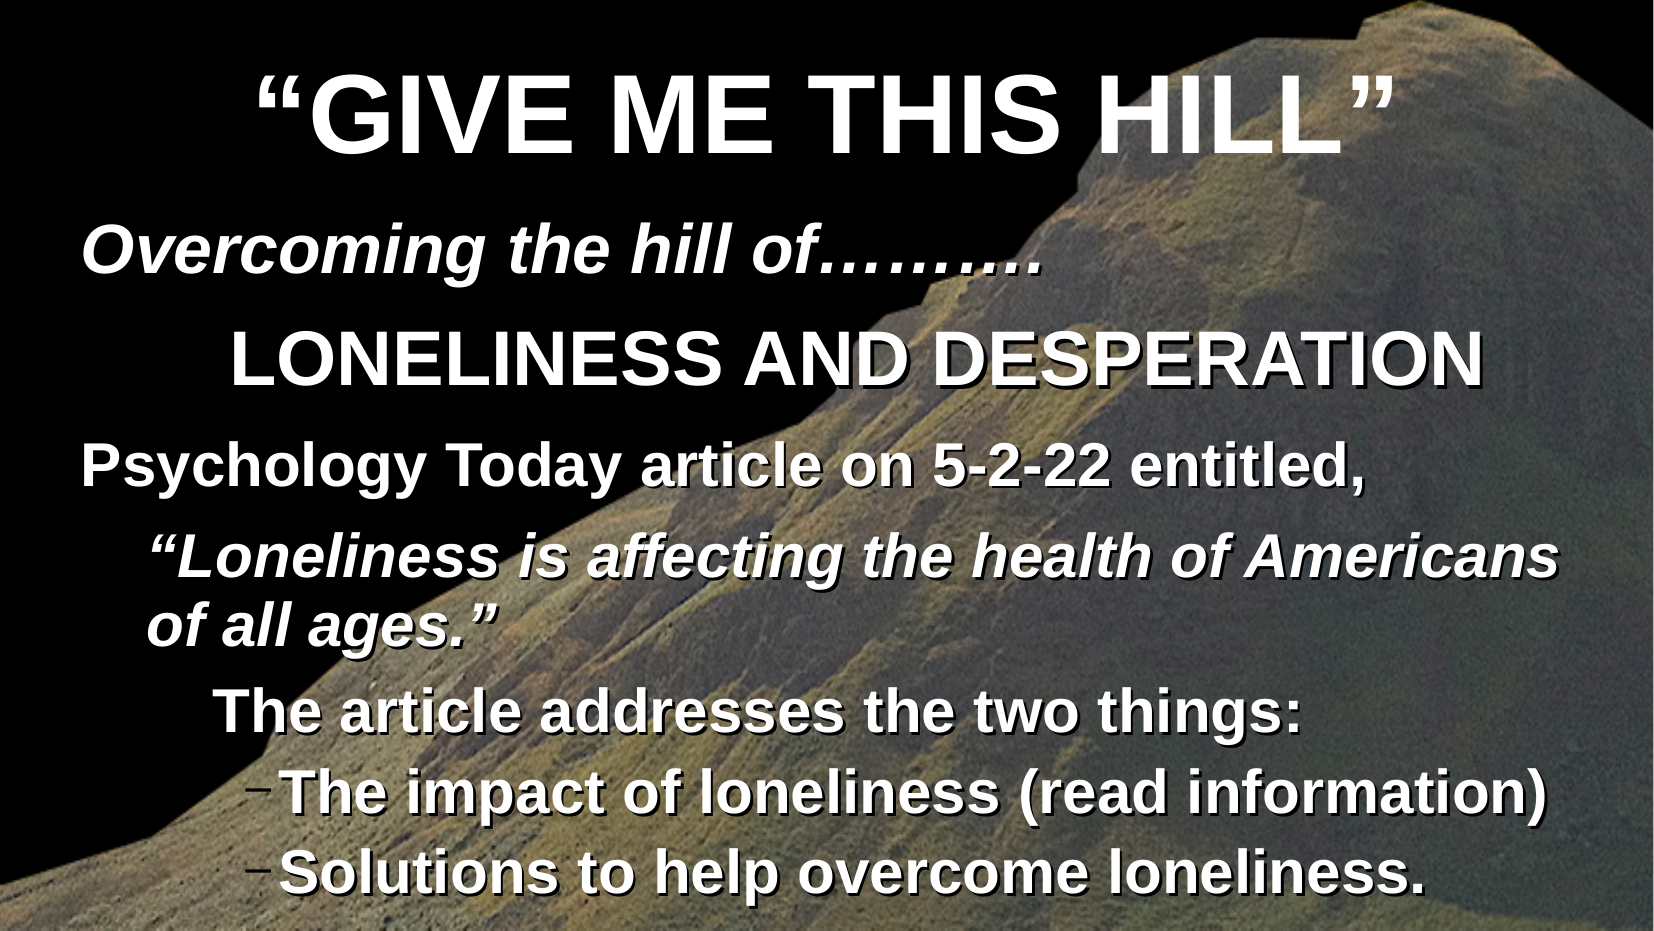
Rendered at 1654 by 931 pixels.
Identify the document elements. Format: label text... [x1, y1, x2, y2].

picture [0, 0, 1654, 931]
title “GIVE ME THIS HILL” [82, 37, 1571, 193]
list Overcoming the hill of………. LONELINESS AND DESPERATION Psychology Today article on 5-2-22 entitled, “Loneliness is affecting the health of Americans of all ages.” The article addresses the two things: The impact of loneliness (read information) Solutions to help overcome loneliness. [15, 210, 1636, 916]
